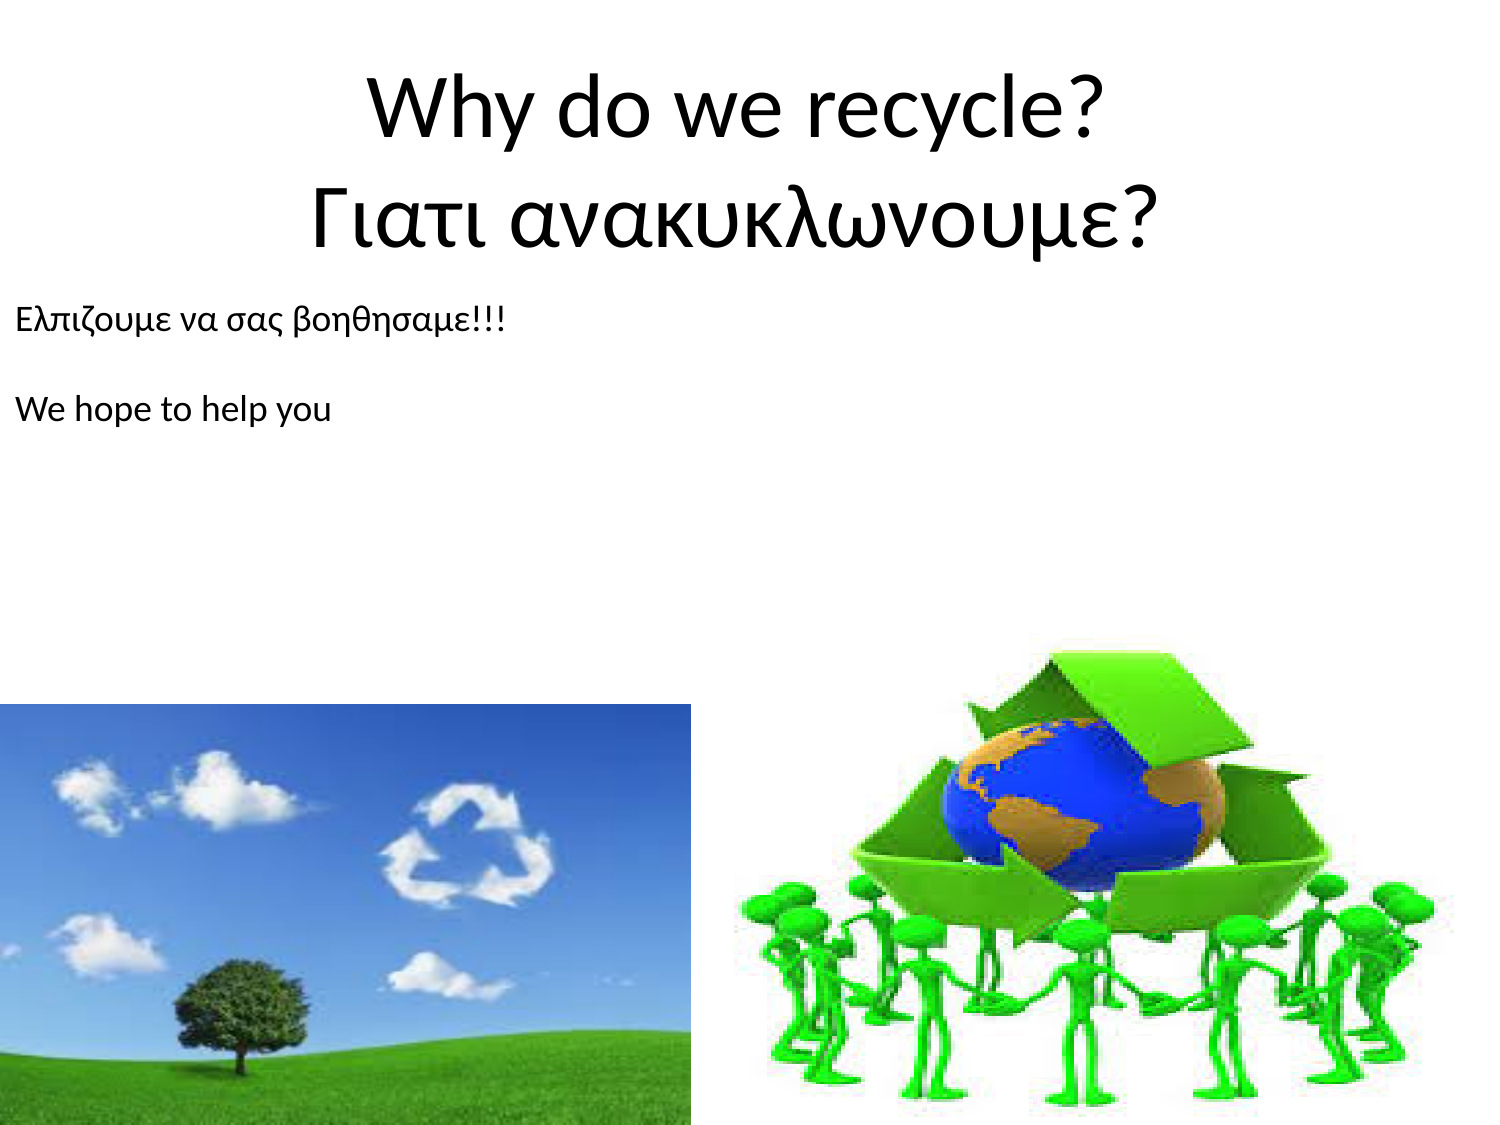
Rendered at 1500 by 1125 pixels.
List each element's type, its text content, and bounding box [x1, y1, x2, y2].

text_box Ελπιζουμε να σας βοηθησαμε!!! We hope to help you [0, 278, 1500, 437]
picture [0, 704, 691, 1125]
title Why do we recycle? Γιατι ανακυκλωνουμε? [76, 30, 1399, 274]
picture [702, 633, 1500, 1125]
